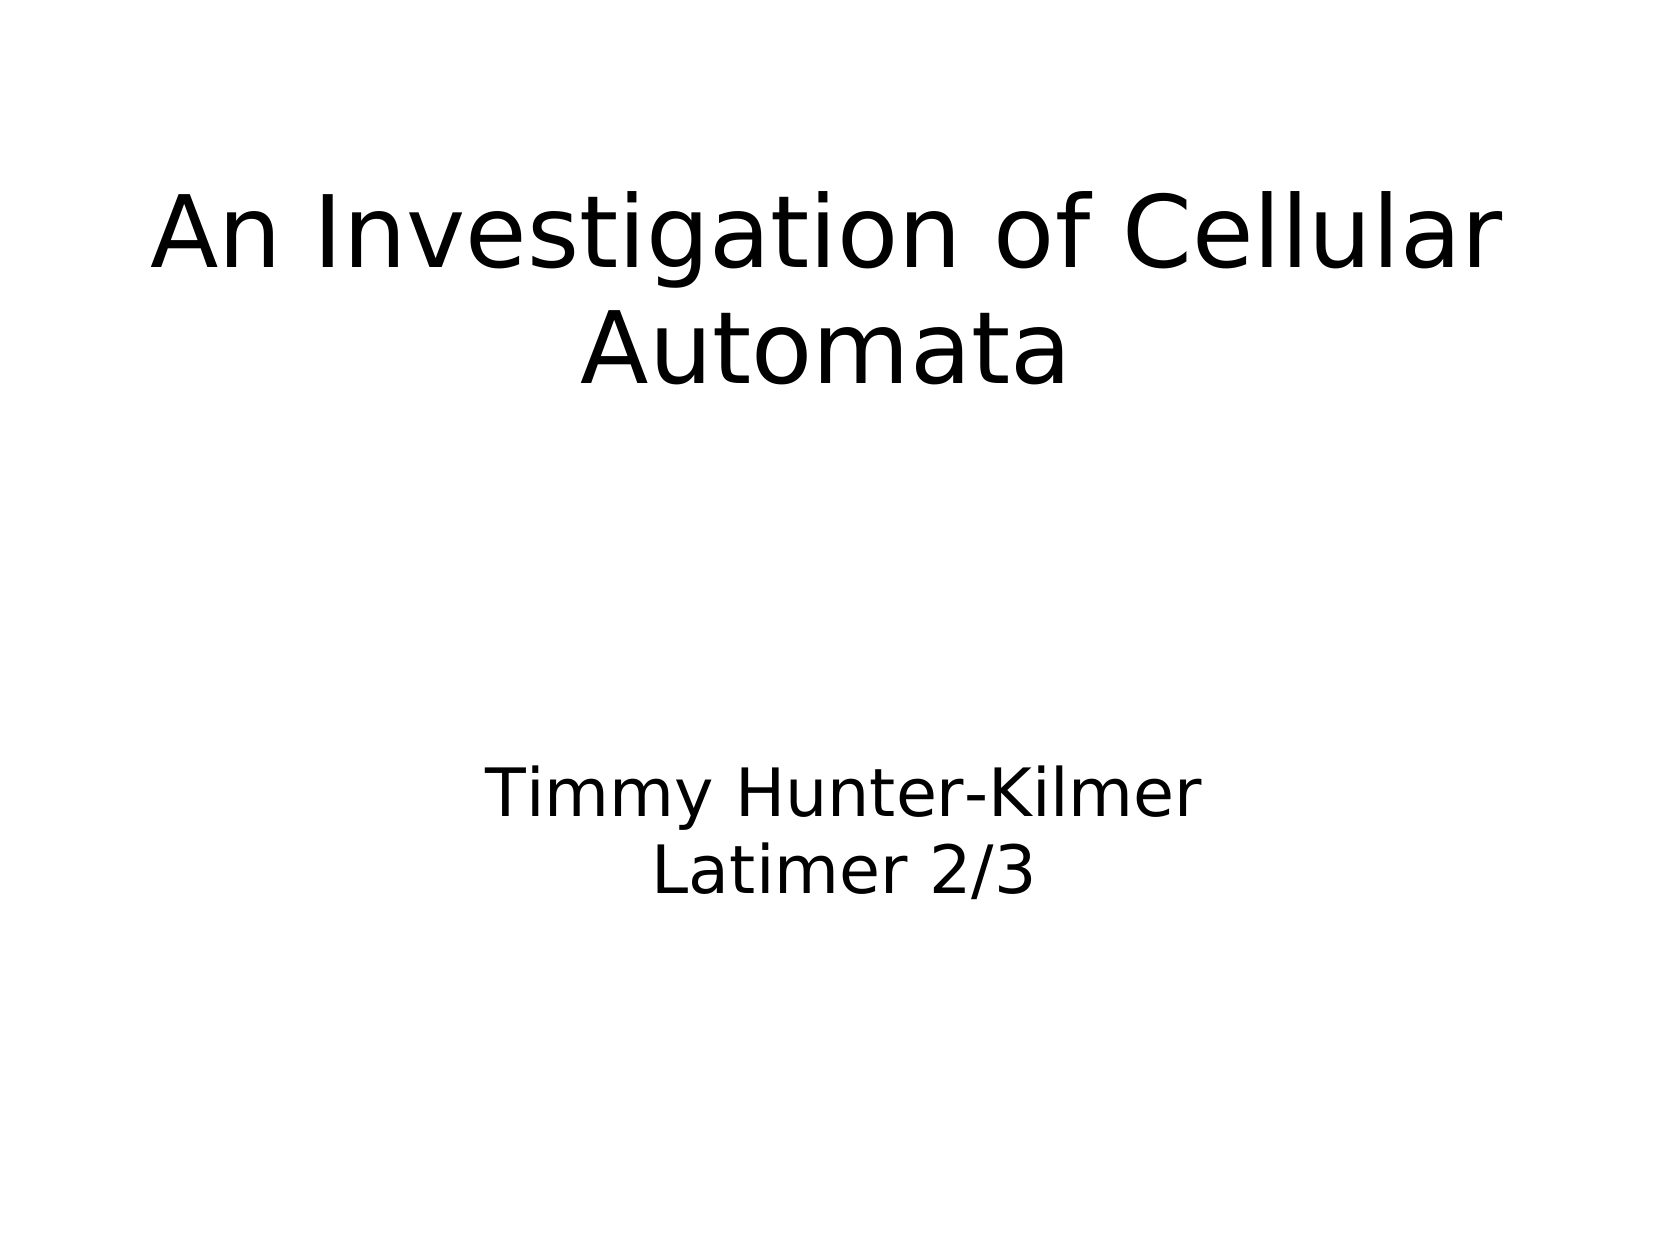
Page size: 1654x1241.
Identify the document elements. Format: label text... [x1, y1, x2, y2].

subtitle Timmy Hunter-Kilmer Latimer 2/3 [82, 562, 1571, 1102]
title An Investigation of Cellular Automata [82, 56, 1571, 526]
